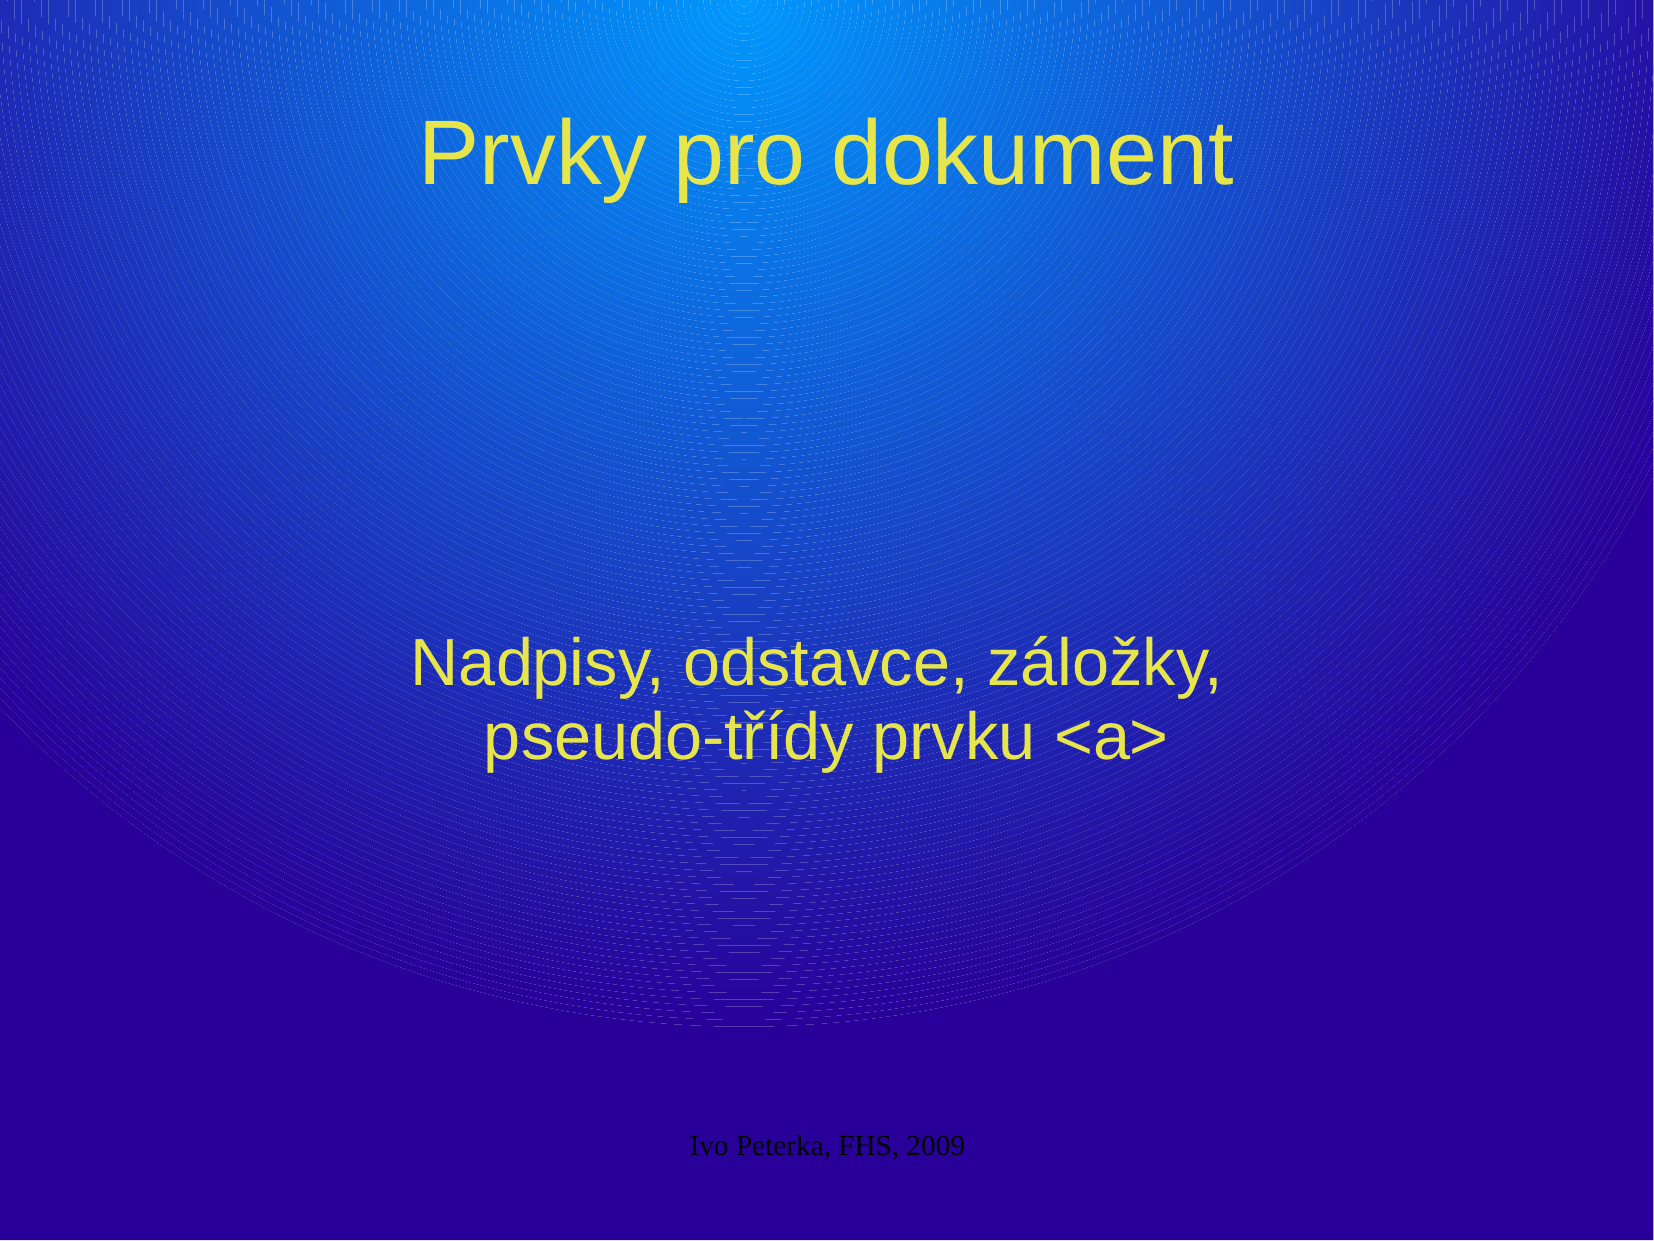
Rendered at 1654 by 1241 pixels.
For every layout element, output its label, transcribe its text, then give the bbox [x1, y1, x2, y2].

subtitle Nadpisy, odstavce, záložky, pseudo-třídy prvku <a> [82, 297, 1571, 1102]
title Prvky pro dokument [82, 56, 1571, 250]
